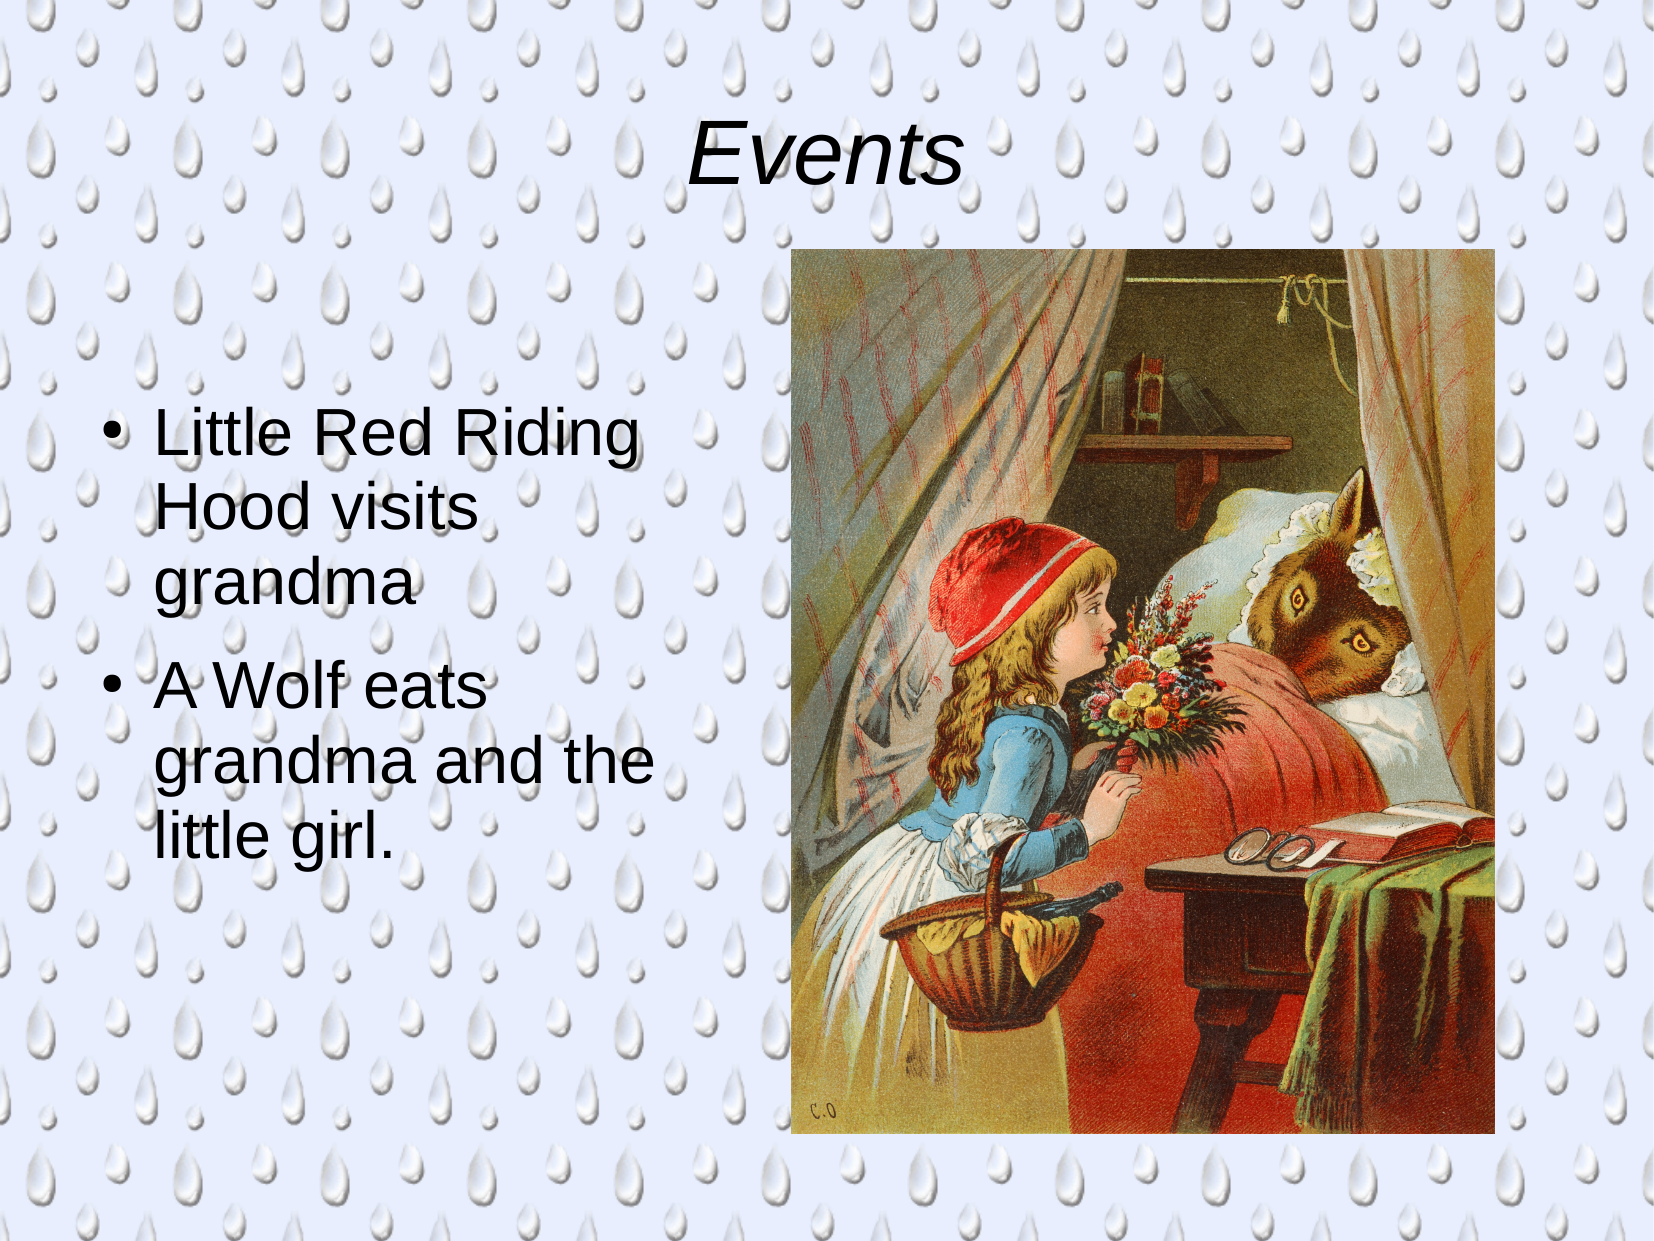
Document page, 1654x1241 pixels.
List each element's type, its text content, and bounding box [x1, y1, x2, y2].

list Little Red Riding Hood visits grandma A Wolf eats grandma and the little girl. [82, 290, 709, 1010]
title Events [82, 49, 1571, 257]
picture [0, 0, 1654, 1241]
